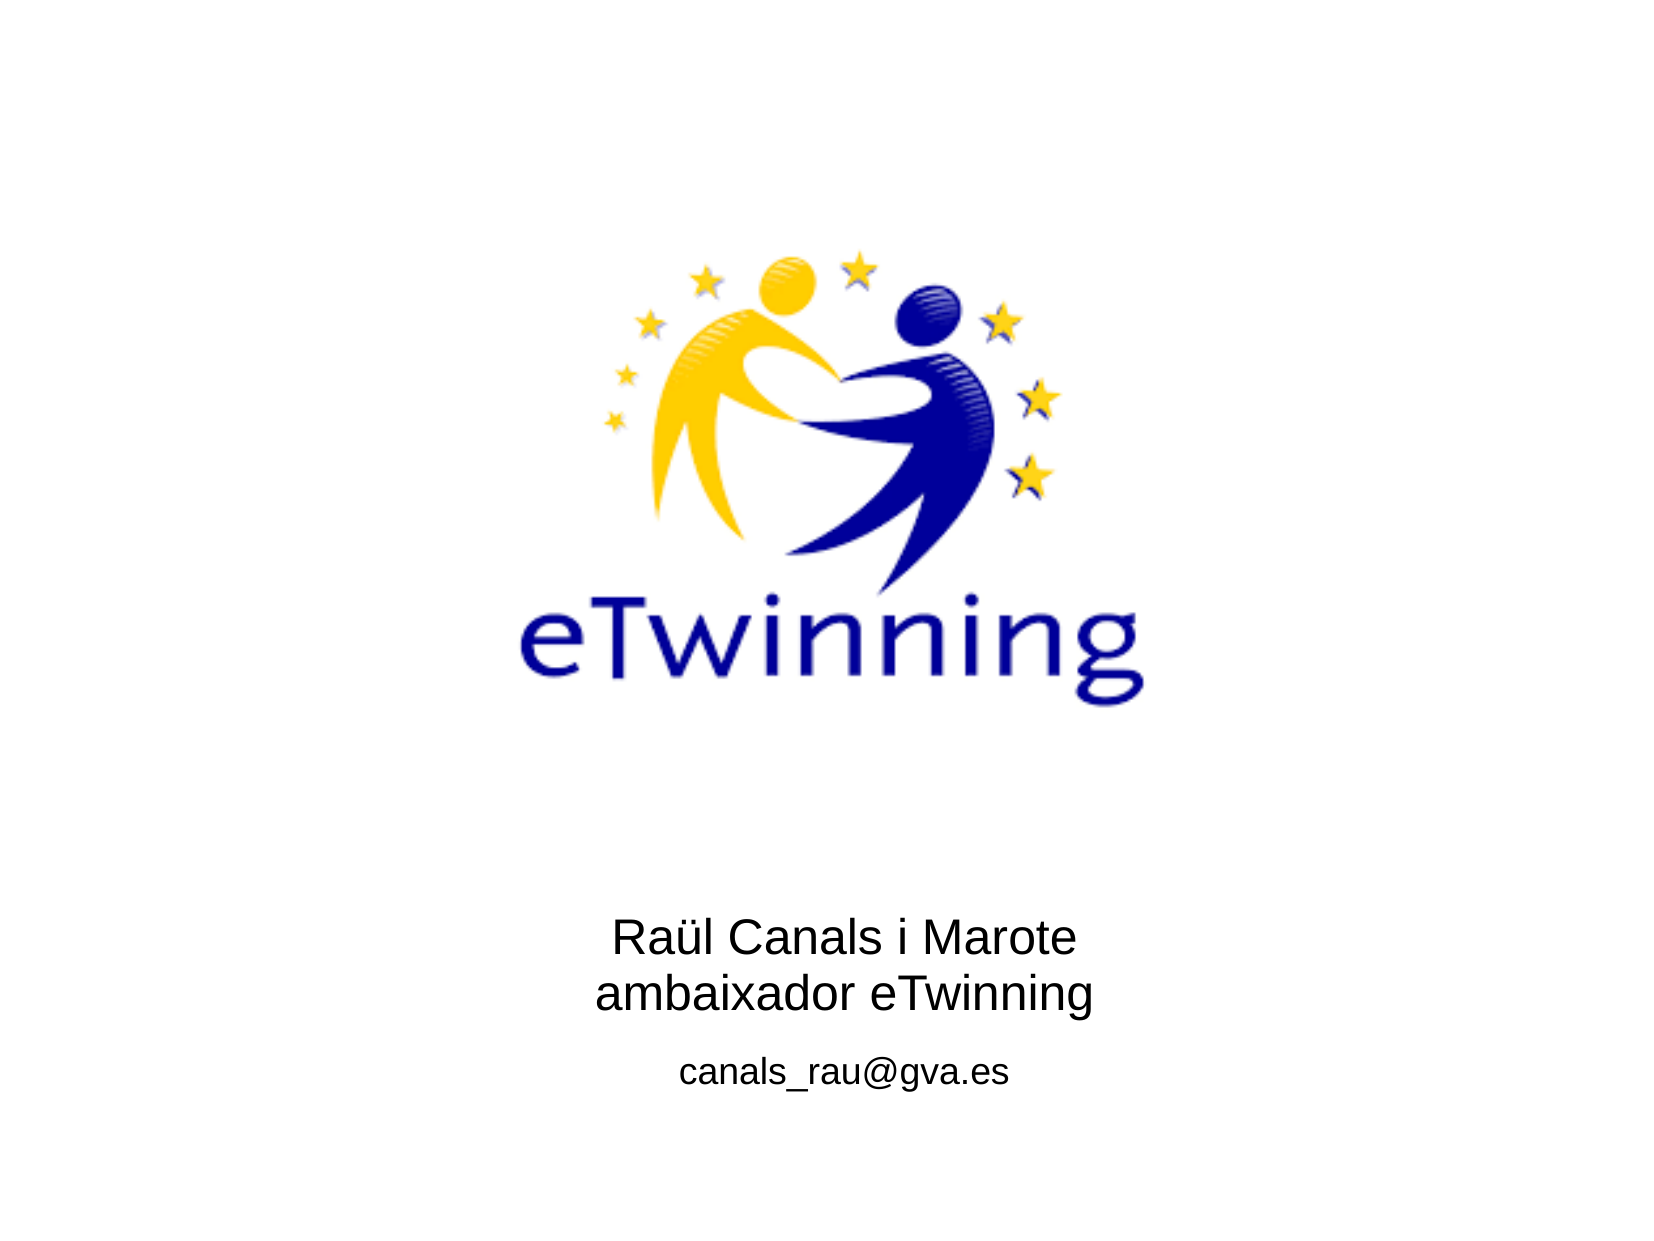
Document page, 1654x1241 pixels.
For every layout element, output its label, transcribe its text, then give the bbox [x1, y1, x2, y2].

list Raül Canals i Marote ambaixador eTwinning canals_rau@gva.es [165, 692, 1524, 1123]
picture [496, 224, 1170, 734]
